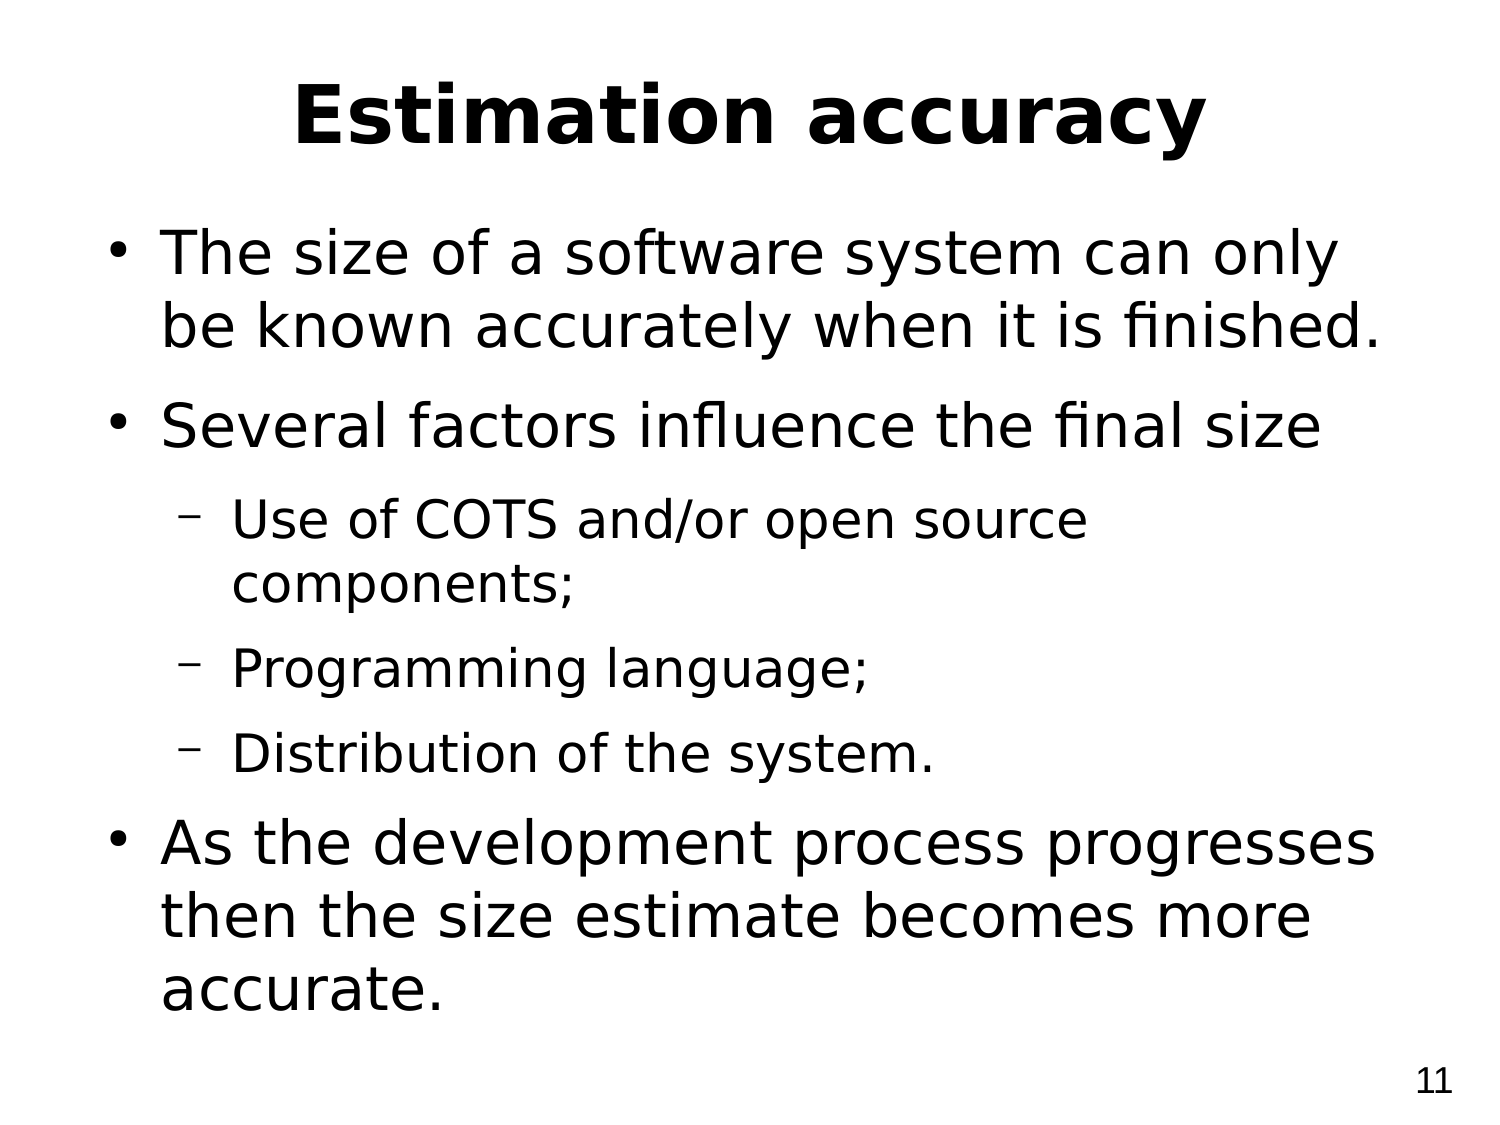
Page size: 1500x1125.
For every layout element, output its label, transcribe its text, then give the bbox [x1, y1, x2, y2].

list The size of a software system can only be known accurately when it is finished. Several factors influence the final size Use of COTS and/or open source components; Programming language; Distribution of the system. As the development process progresses then the size estimate becomes more accurate. [75, 206, 1425, 1093]
title Estimation accuracy [75, 44, 1425, 177]
